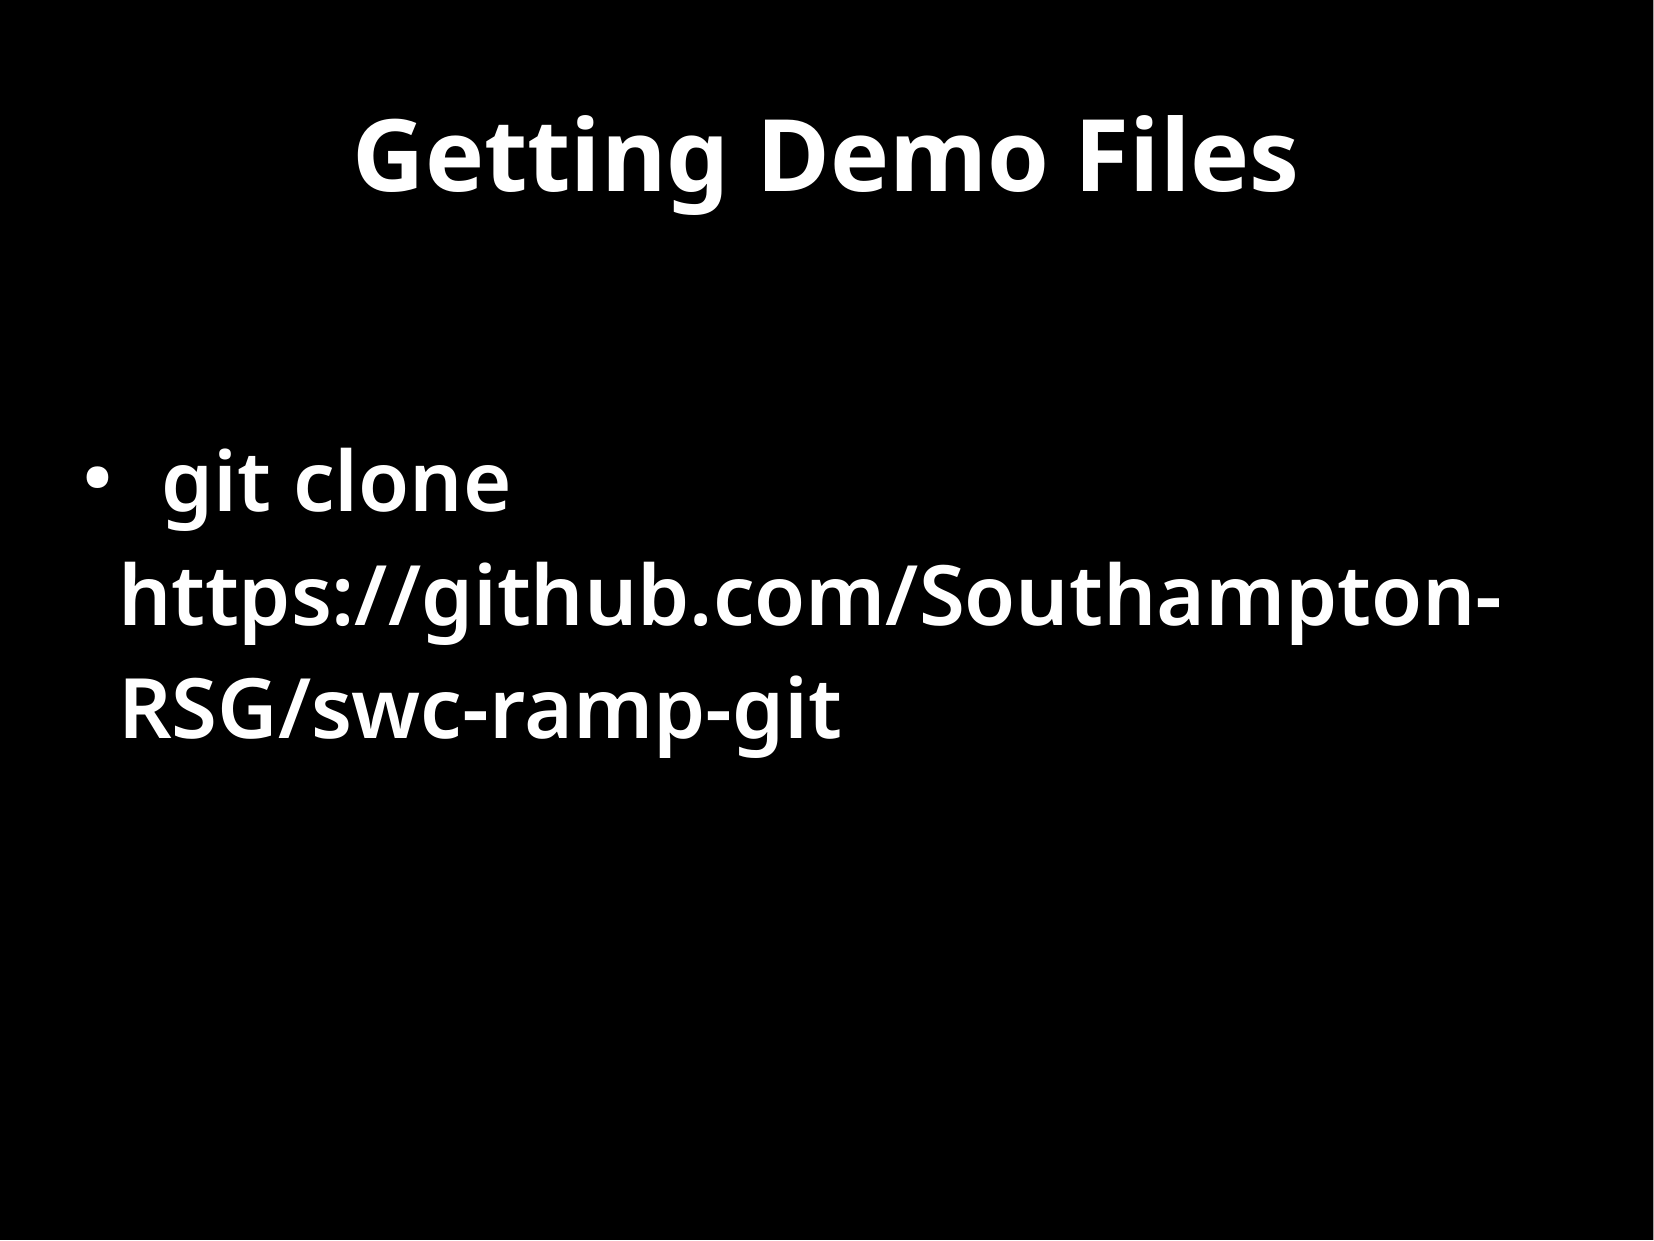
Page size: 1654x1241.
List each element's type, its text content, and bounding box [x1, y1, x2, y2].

title Getting Demo Files [82, 49, 1571, 257]
subtitle git clone https://github.com/Southampton-RSG/swc-ramp-git [82, 290, 1571, 1010]
